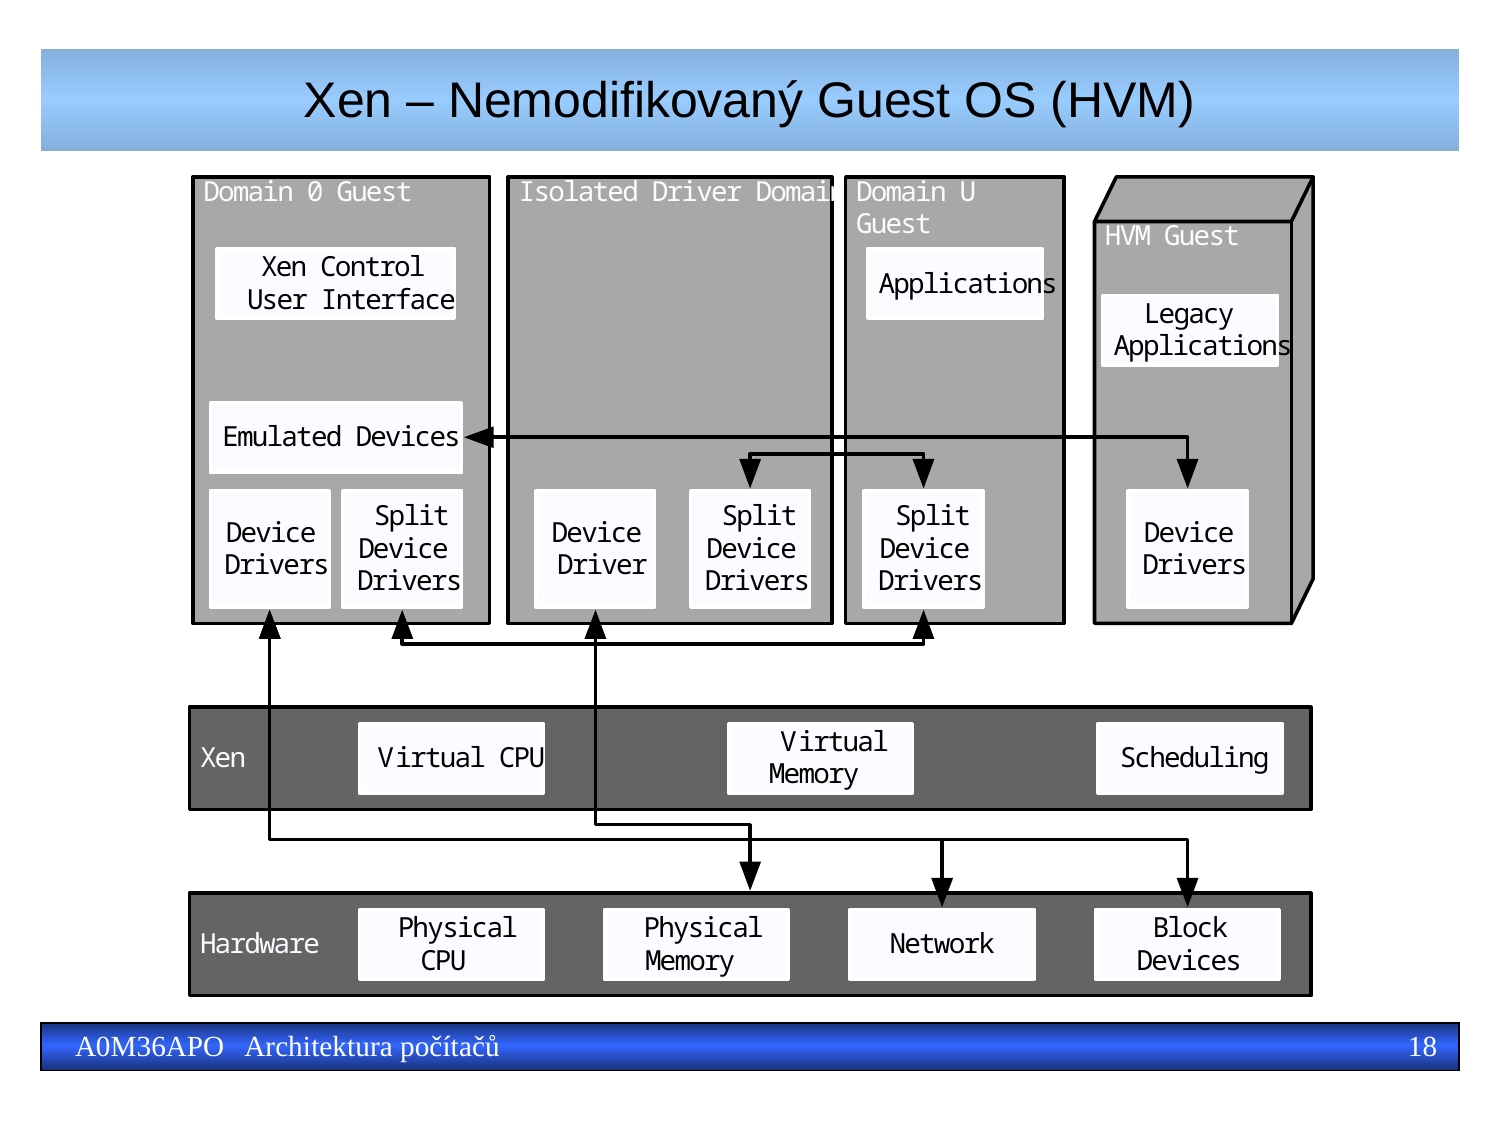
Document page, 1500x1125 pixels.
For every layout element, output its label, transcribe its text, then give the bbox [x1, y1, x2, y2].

title Xen – Nemodifikovaný Guest OS (HVM) [41, 49, 1459, 151]
picture [174, 162, 1348, 1010]
